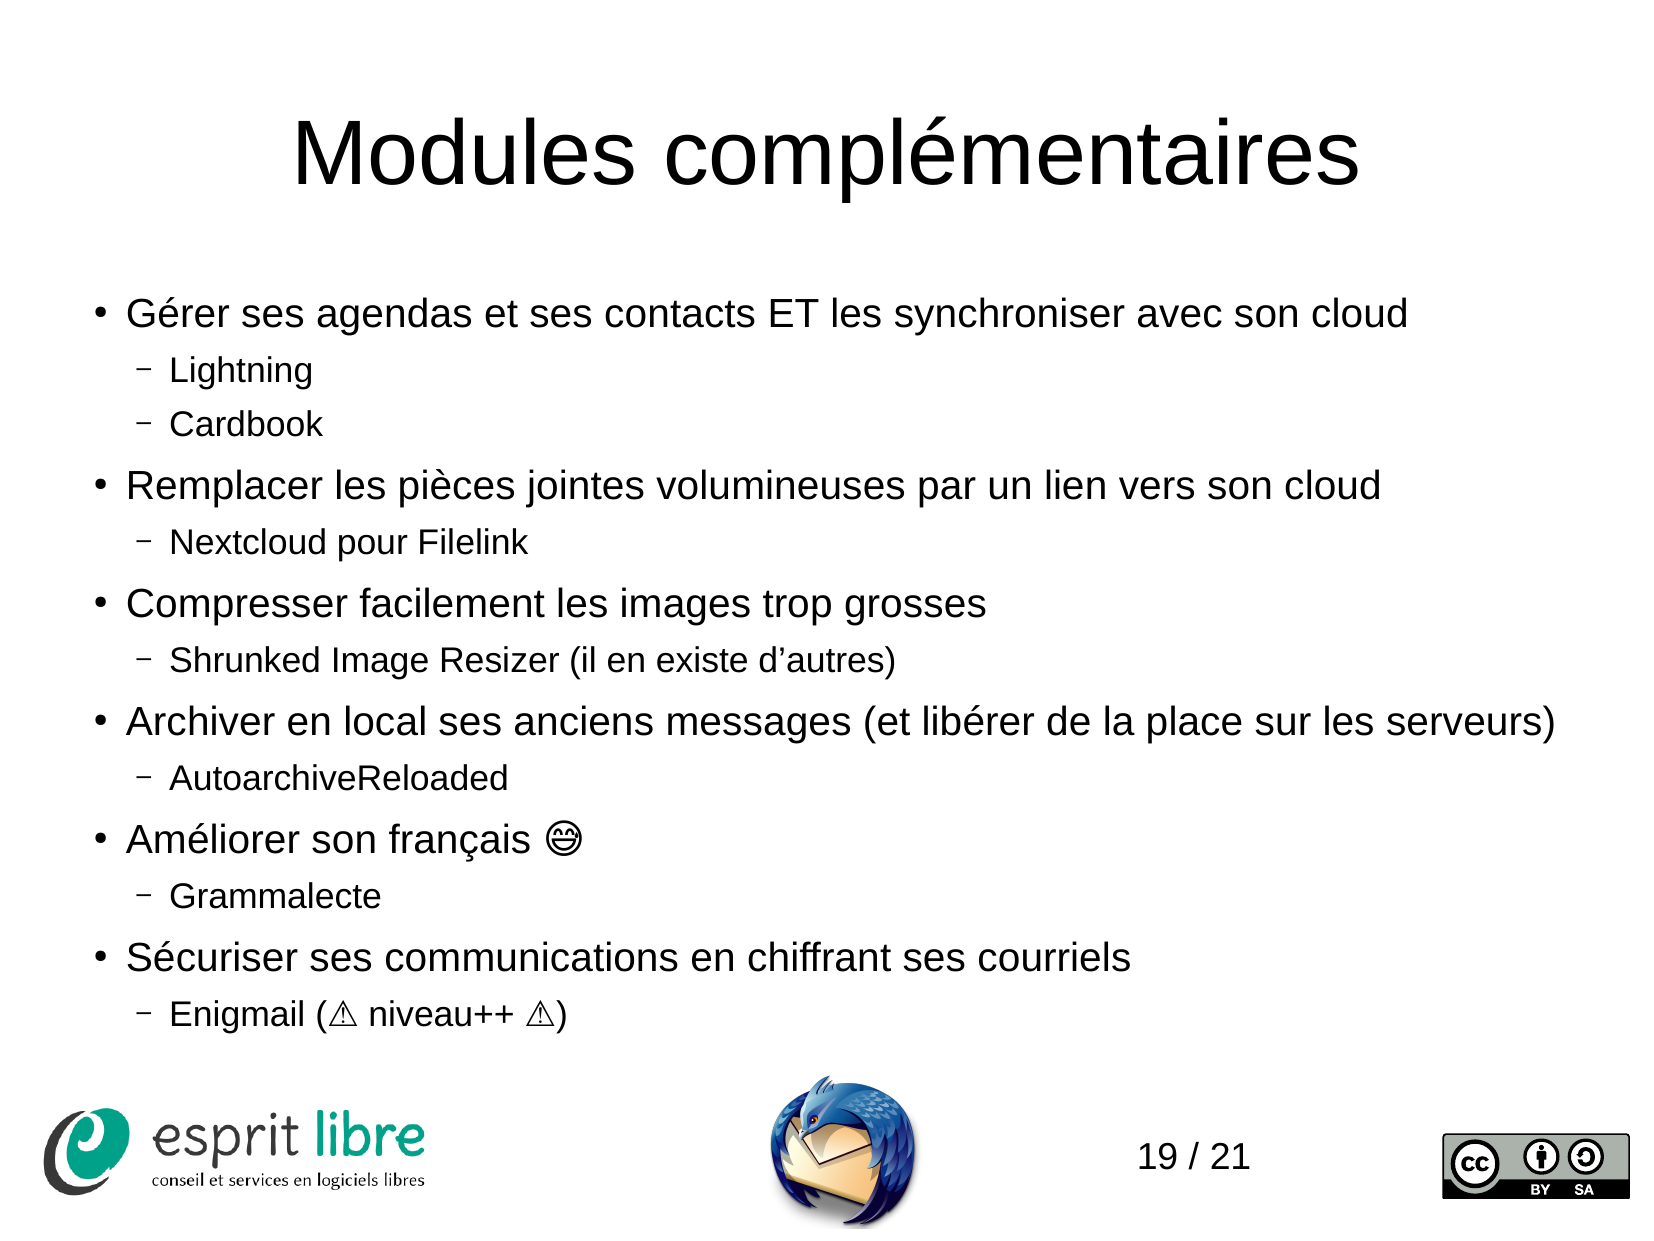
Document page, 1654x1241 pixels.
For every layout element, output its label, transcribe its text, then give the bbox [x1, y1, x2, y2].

list Gérer ses agendas et ses contacts ET les synchroniser avec son cloud Lightning Cardbook Remplacer les pièces jointes volumineuses par un lien vers son cloud Nextcloud pour Filelink Compresser facilement les images trop grosses Shrunked Image Resizer (il en existe d’autres) Archiver en local ses anciens messages (et libérer de la place sur les serveurs) AutoarchiveReloaded Améliorer son français 😅 Grammalecte Sécuriser ses communications en chiffrant ses courriels Enigmail (⚠ niveau++ ⚠) [82, 290, 1571, 1075]
title Modules complémentaires [82, 49, 1571, 257]
picture [767, 1075, 922, 1229]
picture [0, 1009, 480, 1241]
